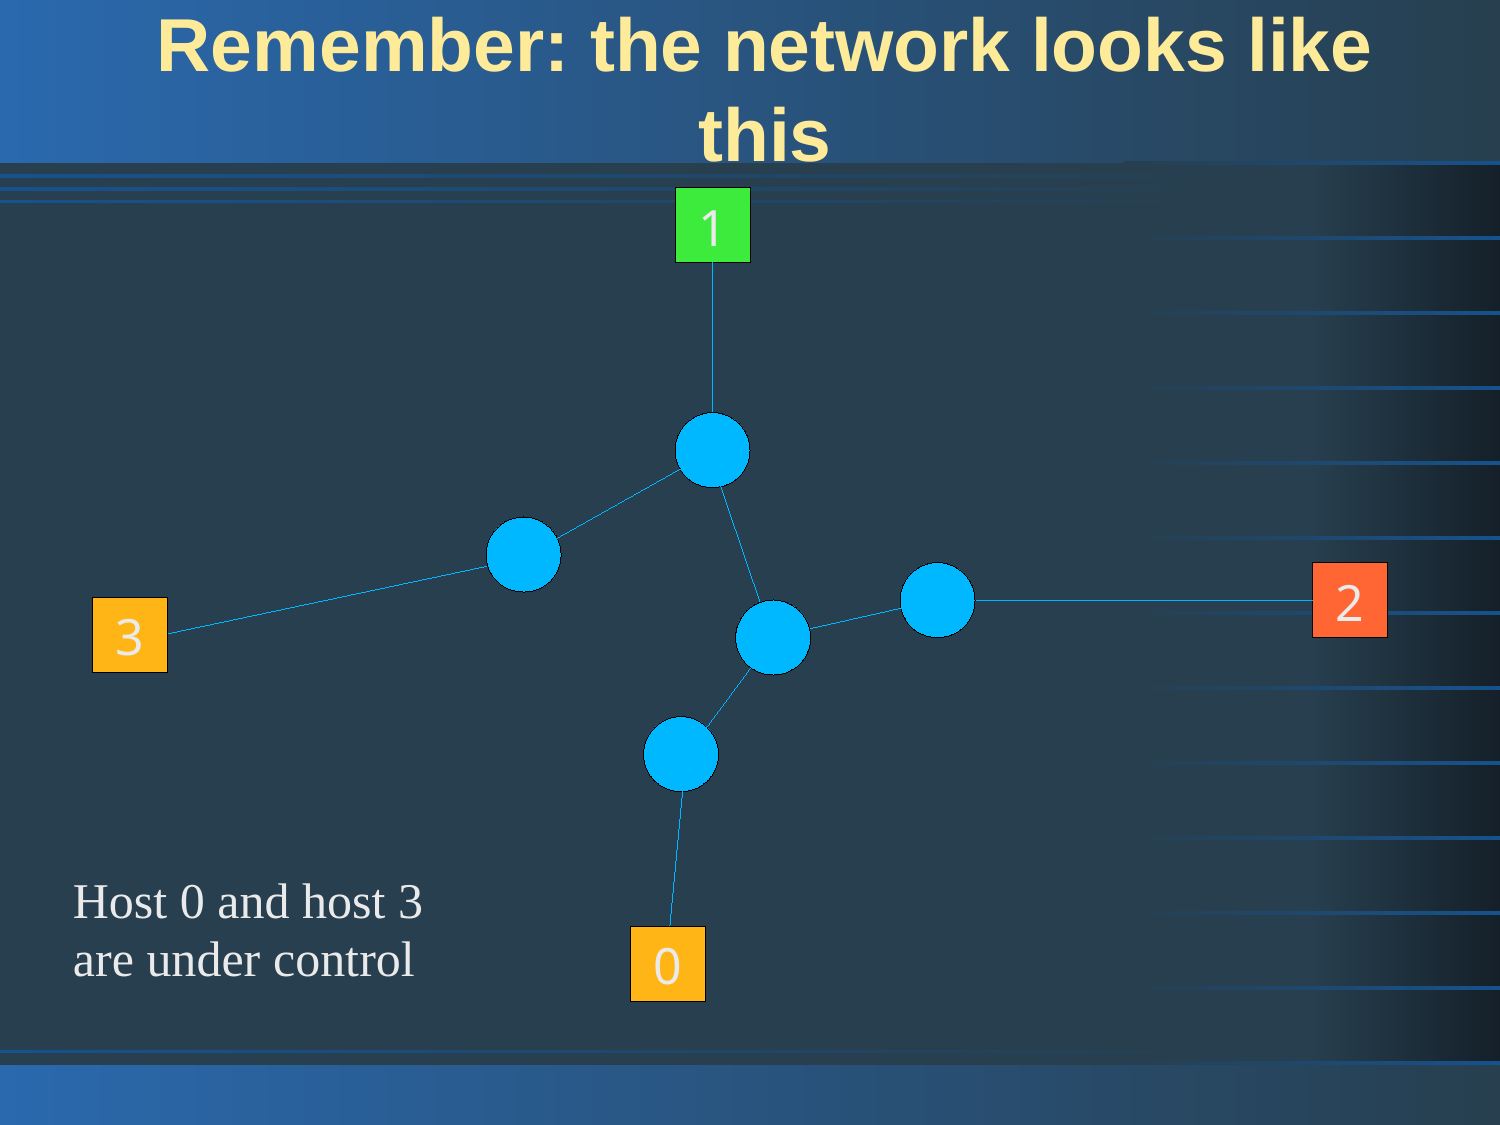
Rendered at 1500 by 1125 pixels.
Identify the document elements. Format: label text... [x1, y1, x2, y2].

text_box Host 0 and host 3 are under control [72, 870, 417, 985]
title Remember: the network looks like this [83, 24, 1447, 151]
text_box [900, 562, 976, 638]
text_box 2 [1312, 562, 1388, 638]
text_box [643, 716, 719, 792]
text_box [486, 516, 562, 593]
text_box 0 [630, 926, 706, 1002]
text_box [675, 412, 751, 488]
text_box 1 [675, 187, 751, 263]
text_box 3 [92, 597, 168, 673]
text_box [735, 599, 811, 676]
